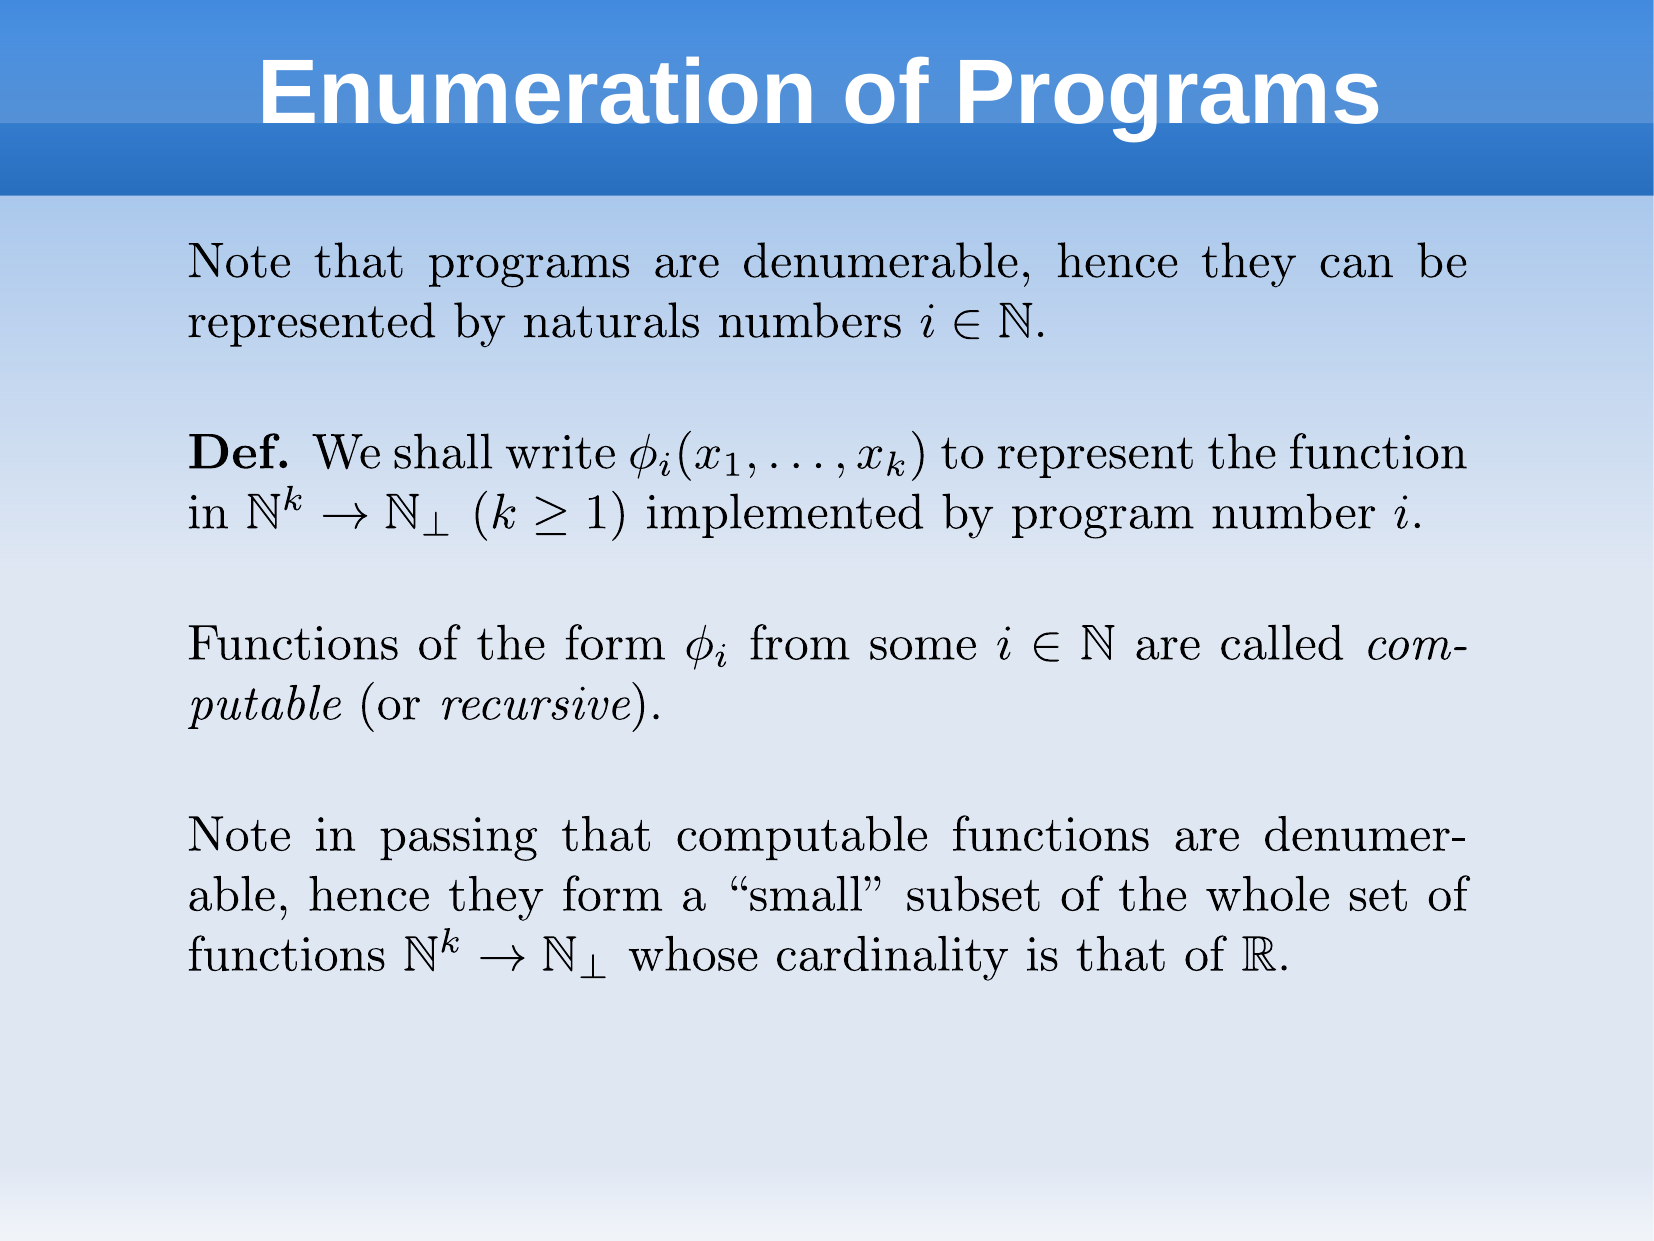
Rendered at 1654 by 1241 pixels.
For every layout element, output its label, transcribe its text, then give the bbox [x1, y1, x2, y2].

picture [0, 0, 1654, 1241]
title Enumeration of Programs [76, 0, 1565, 188]
